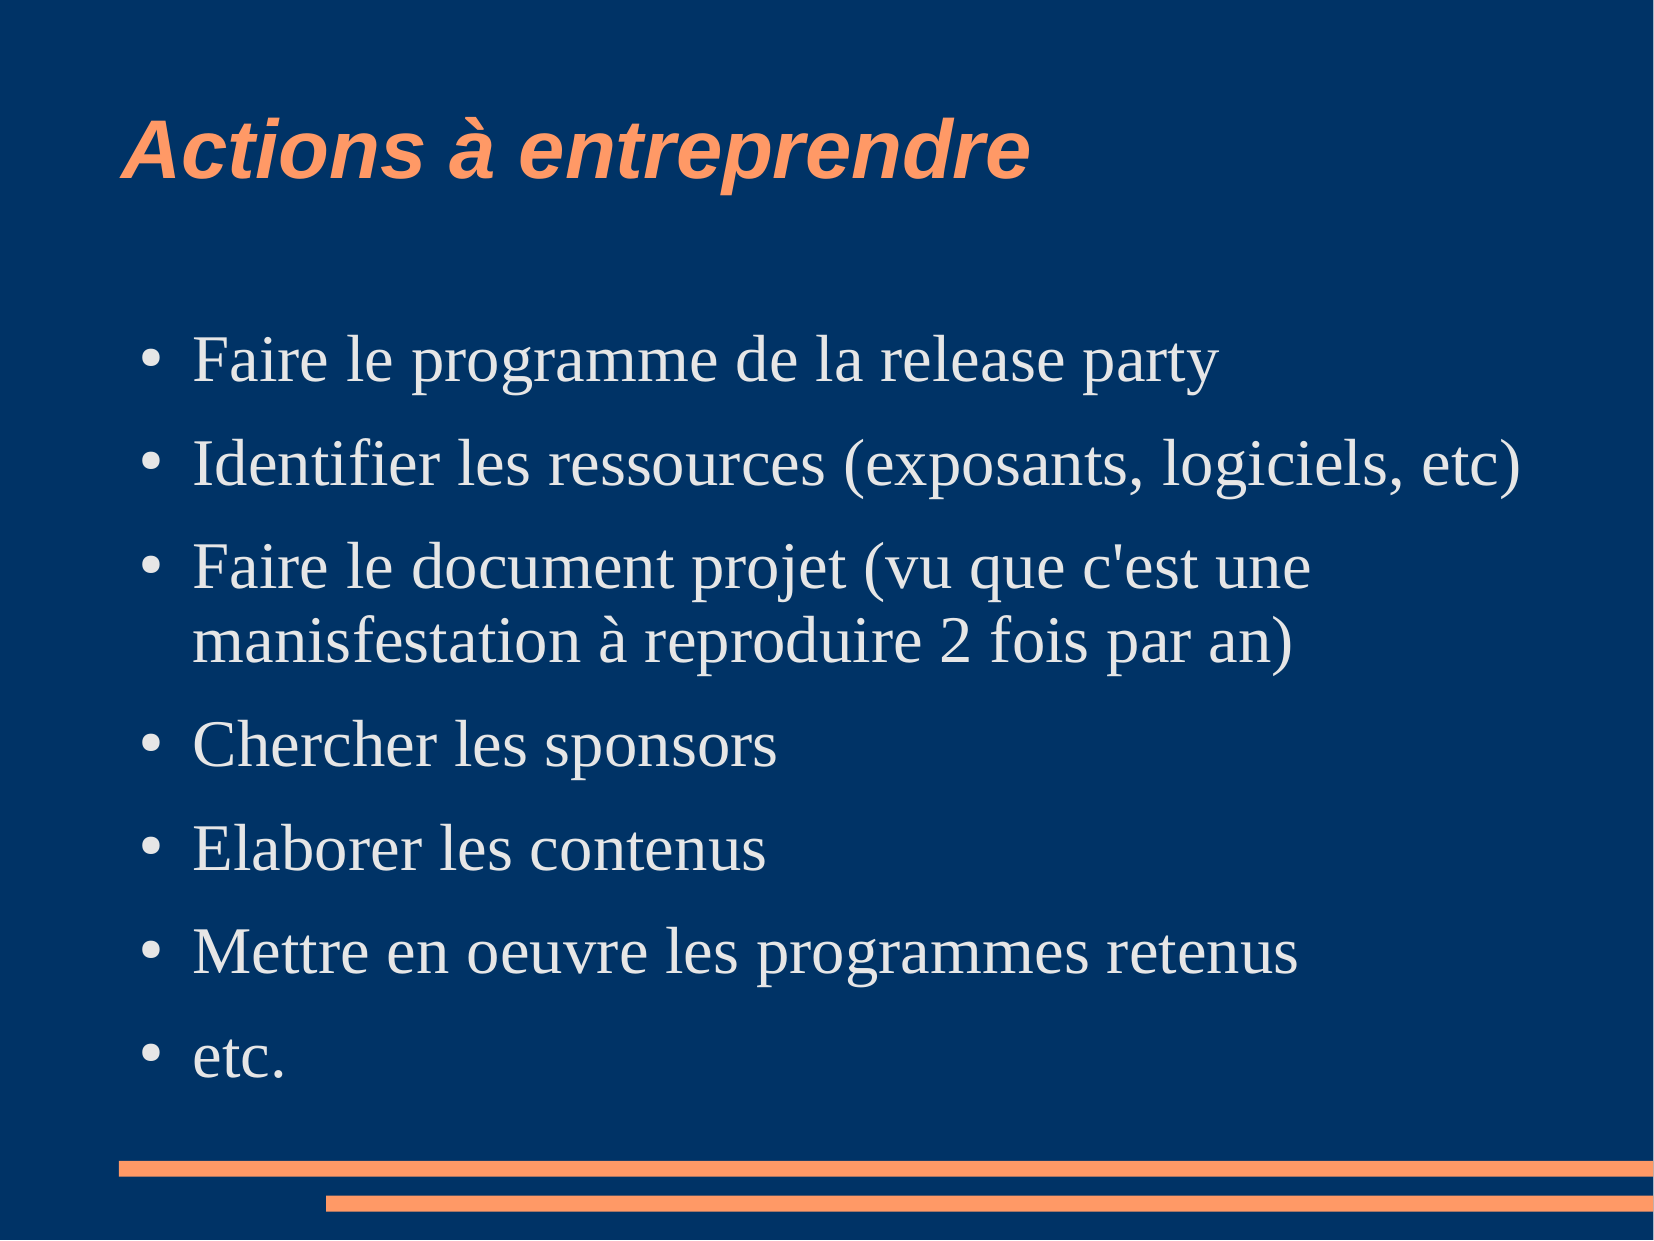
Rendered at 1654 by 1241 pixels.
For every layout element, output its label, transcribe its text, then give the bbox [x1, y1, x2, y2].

list Faire le programme de la release party Identifier les ressources (exposants, logiciels, etc) Faire le document projet (vu que c'est une manisfestation à reproduire 2 fois par an) Chercher les sponsors Elaborer les contenus Mettre en oeuvre les programmes retenus etc. [121, 322, 1561, 1126]
title Actions à entreprendre [121, 53, 1534, 246]
